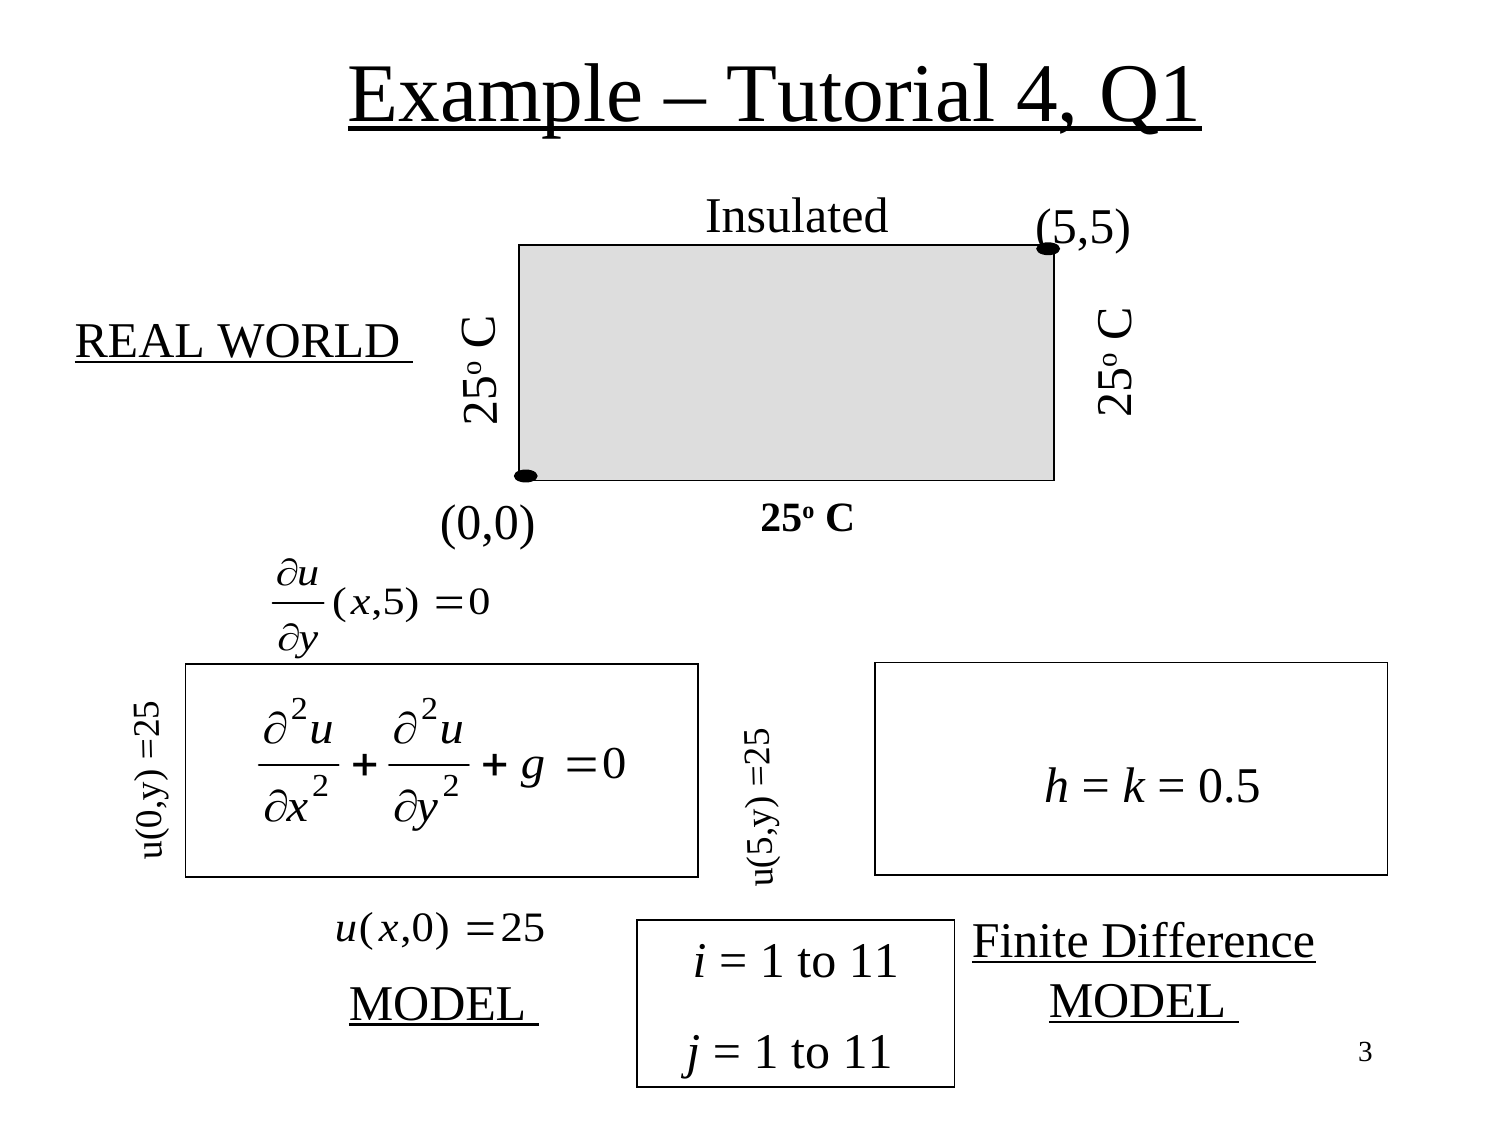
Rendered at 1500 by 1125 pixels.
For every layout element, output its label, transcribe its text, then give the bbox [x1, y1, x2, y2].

title Example – Tutorial 4, Q1 [137, 0, 1413, 188]
chart [249, 682, 639, 843]
text_box (5,5) [945, 186, 1300, 262]
text_box MODEL [199, 962, 637, 1038]
text_box h = k = 0.5 [993, 744, 1311, 821]
text_box Finite Difference MODEL [899, 899, 1388, 1036]
text_box i = 1 to 11 j = 1 to 11 [637, 920, 955, 1087]
text_box 25o C [705, 482, 910, 548]
text_box Insulated [616, 174, 978, 251]
chart [263, 540, 498, 663]
text_box u(5,y) =25 [718, 550, 789, 903]
text_box 25o C [1074, 262, 1150, 536]
text_box <number> [1074, 1036, 1388, 1101]
text_box [514, 245, 1055, 482]
chart [263, 665, 498, 669]
text_box [1037, 243, 1060, 255]
text_box 25o C [434, 196, 517, 481]
text_box u(0,y) =25 [108, 523, 178, 876]
text_box (0,0) [349, 481, 705, 558]
text_box REAL WORLD [0, 299, 488, 376]
chart [327, 903, 555, 962]
